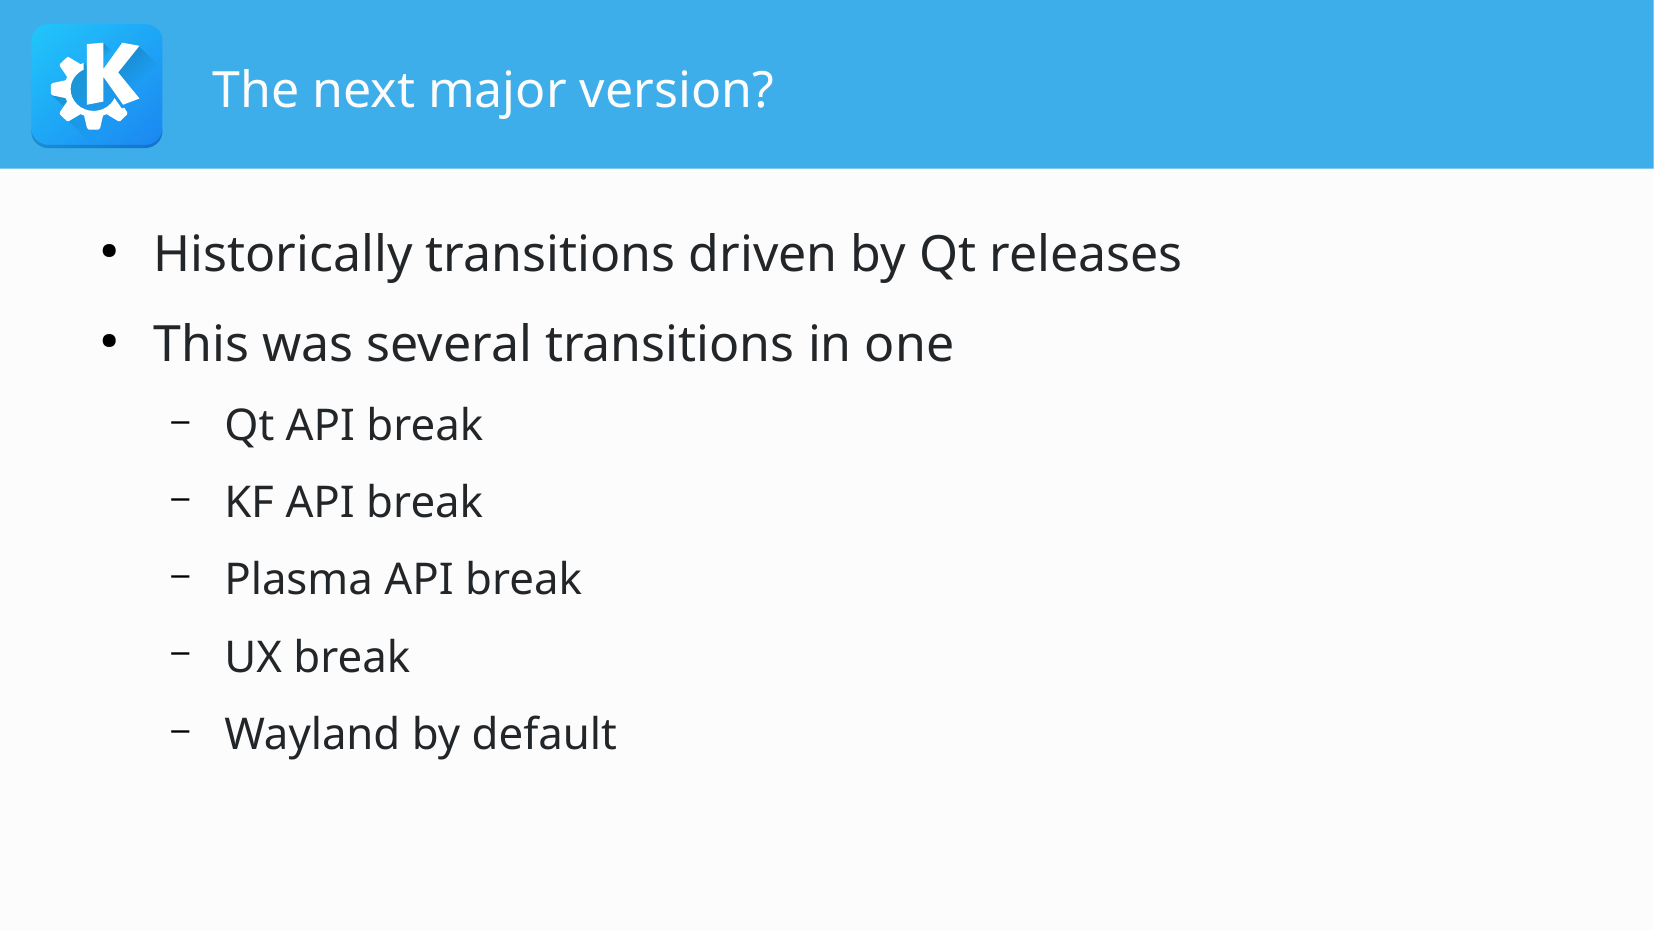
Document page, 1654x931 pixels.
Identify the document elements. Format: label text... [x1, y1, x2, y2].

list Historically transitions driven by Qt releases This was several transitions in one Qt API break KF API break Plasma API break UX break Wayland by default [82, 217, 1571, 758]
title The next major version? [212, 10, 1563, 166]
